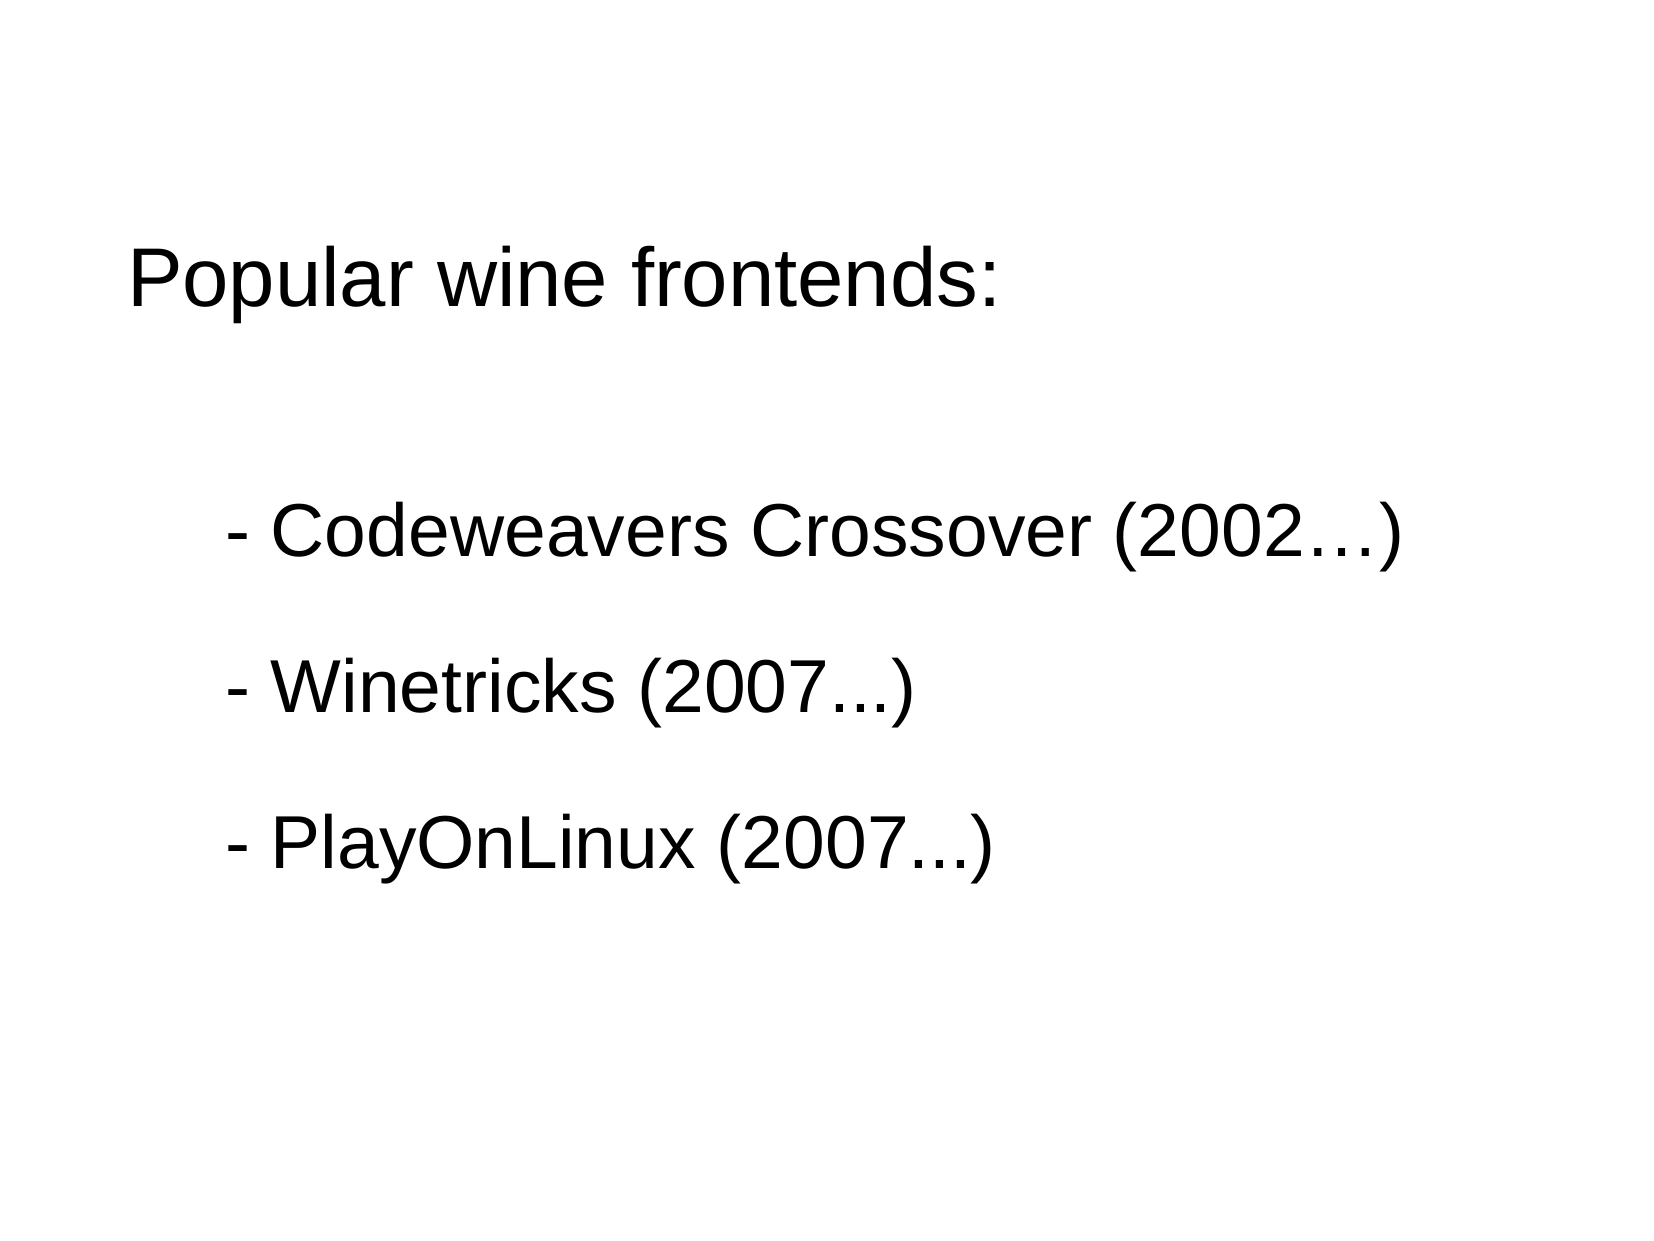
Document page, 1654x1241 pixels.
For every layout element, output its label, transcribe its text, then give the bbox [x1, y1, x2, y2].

title - Codeweavers Crossover (2002…) - Winetricks (2007...) - PlayOnLinux (2007...) [225, 443, 1576, 934]
text_box Popular wine frontends: [112, 225, 1501, 333]
